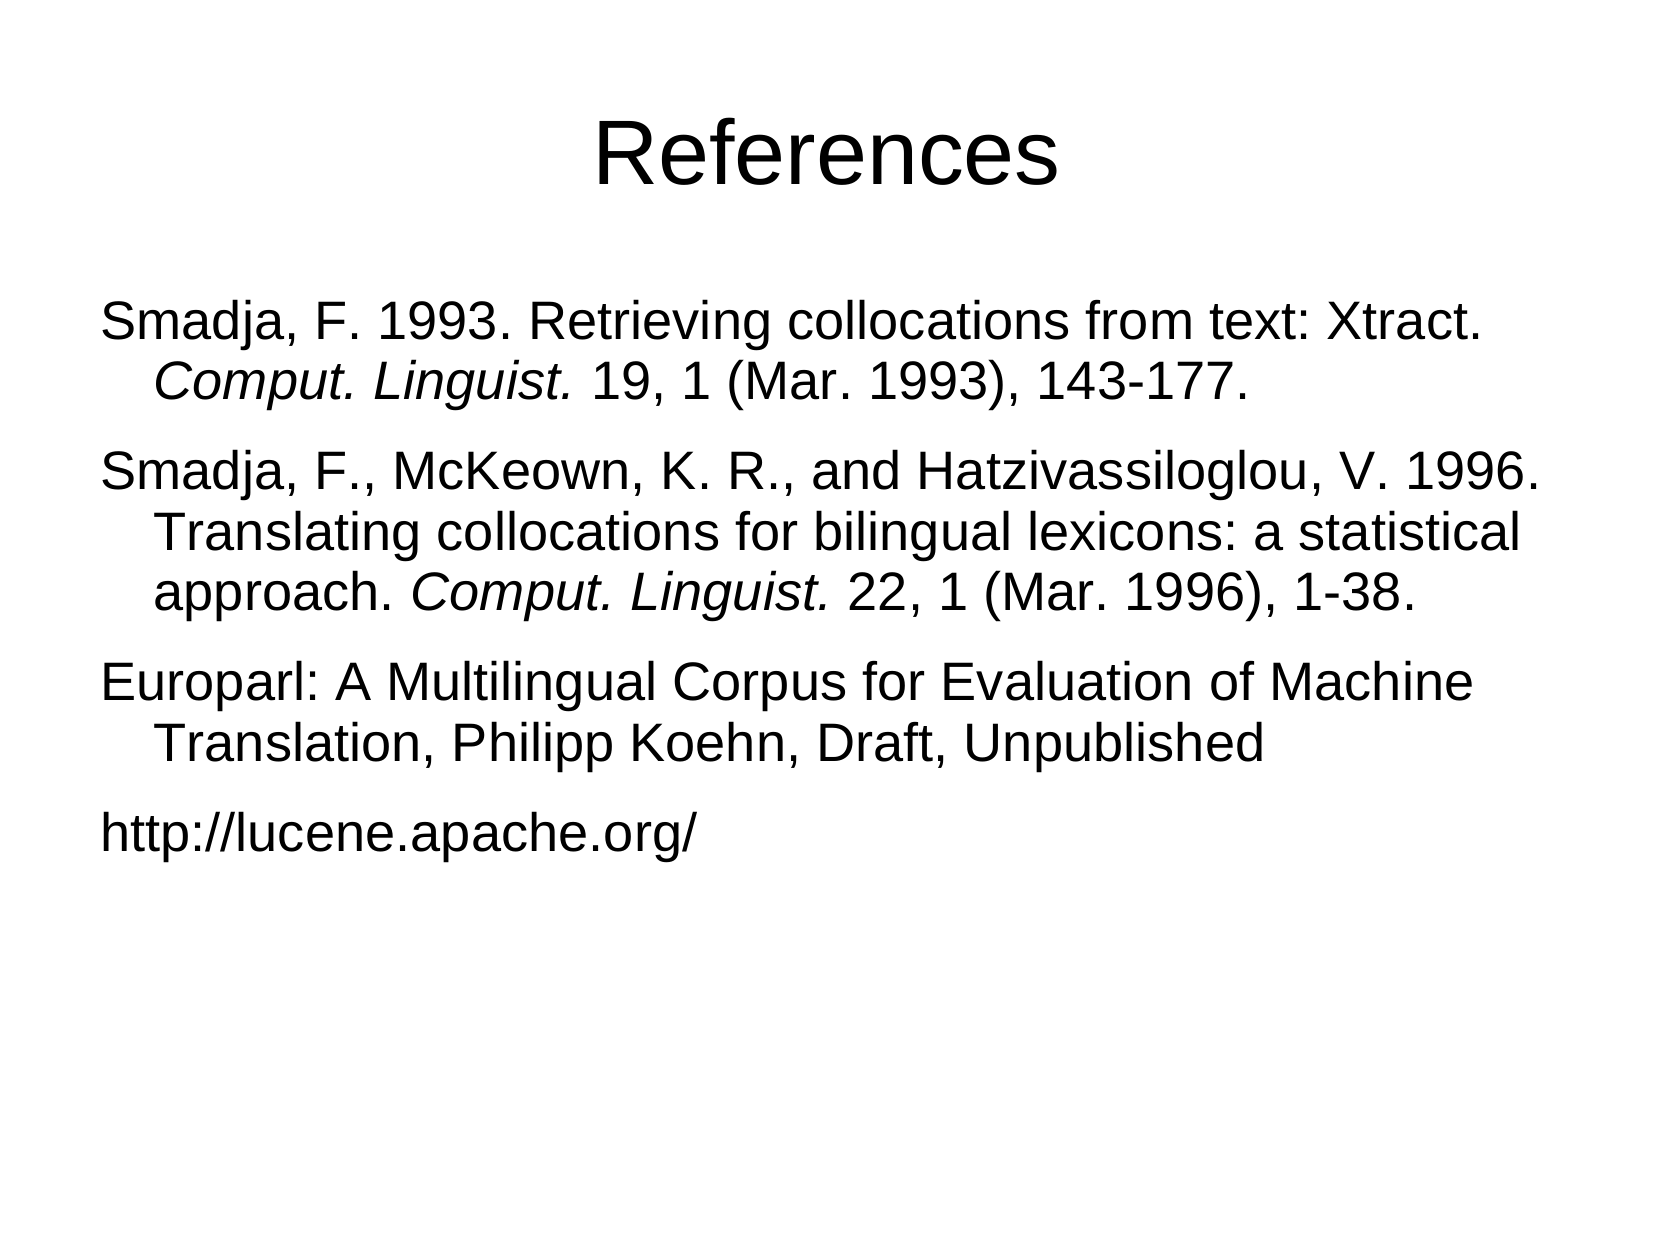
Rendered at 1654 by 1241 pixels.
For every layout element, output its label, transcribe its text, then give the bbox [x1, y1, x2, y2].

list Smadja, F. 1993. Retrieving collocations from text: Xtract. Comput. Linguist. 19, 1 (Mar. 1993), 143-177. Smadja, F., McKeown, K. R., and Hatzivassiloglou, V. 1996. Translating collocations for bilingual lexicons: a statistical approach. Comput. Linguist. 22, 1 (Mar. 1996), 1-38. Europarl: A Multilingual Corpus for Evaluation of Machine Translation, Philipp Koehn, Draft, Unpublished http://lucene.apache.org/ [82, 290, 1571, 1109]
title References [82, 49, 1571, 257]
